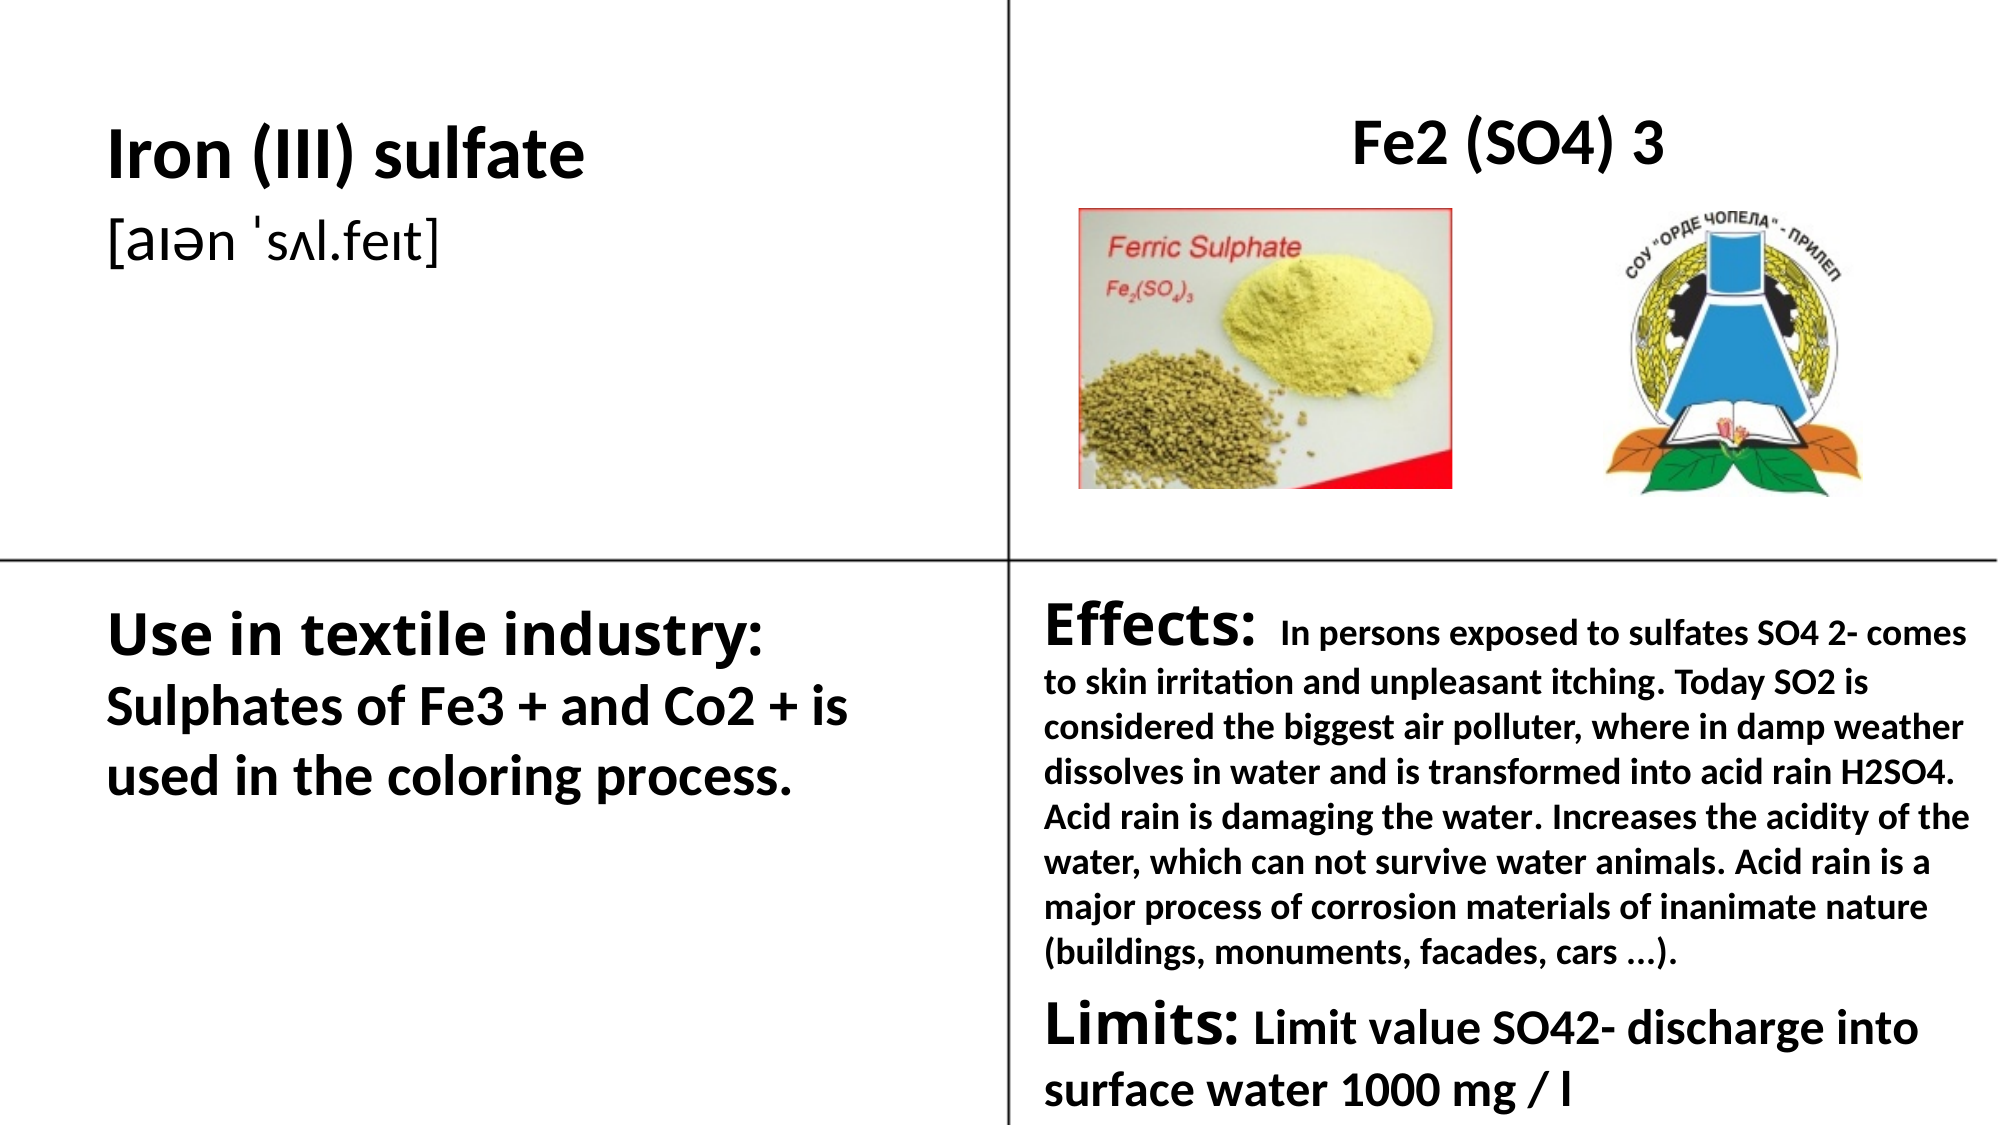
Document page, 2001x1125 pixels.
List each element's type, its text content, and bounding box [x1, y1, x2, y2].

picture [0, 0, 2000, 1125]
text_box Effects: In persons exposed to sulfates SO4 2- comes to skin irritation and unpleasant itching. Today SO2 is considered the biggest air polluter, where in damp weather dissolves in water and is transformed into acid rain H2SO4. Acid rain is damaging the water. Increases the acidity of the water, which can not survive water animals. Acid rain is a major process of corrosion materials of inanimate nature (buildings, monuments, facades, cars ...). [1028, 579, 1990, 978]
text_box Iron (III) sulfate [aɪən ˈsʌl.feɪt] [91, 96, 927, 375]
text_box Limits: Limit value SO42- discharge into surface water 1000 mg / l [1028, 978, 2000, 1125]
text_box Fe2 (SO4) 3 [1337, 90, 1795, 187]
text_box Use in textile industry: Sulphates of Fe3 + and Co2 + is used in the coloring process. [91, 589, 887, 1030]
